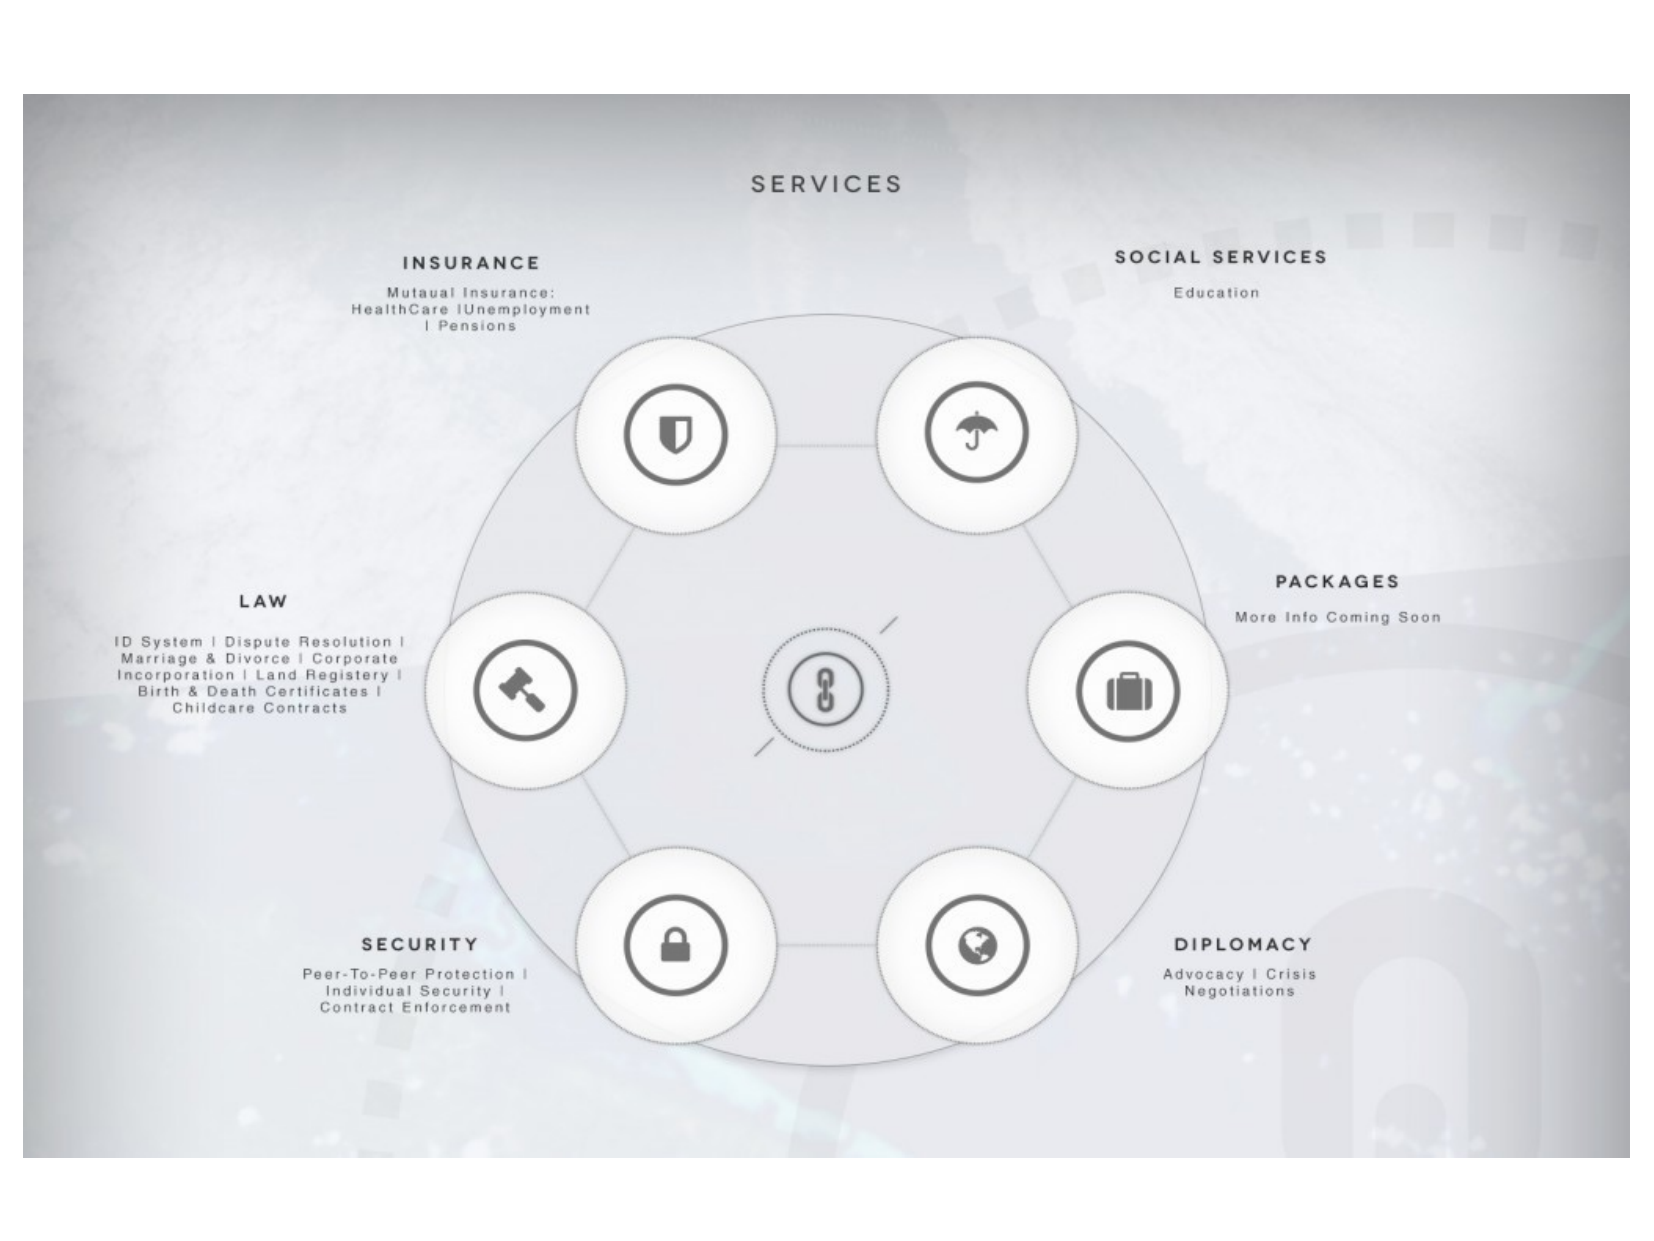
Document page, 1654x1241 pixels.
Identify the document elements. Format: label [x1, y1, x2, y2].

picture [23, 94, 1630, 1158]
